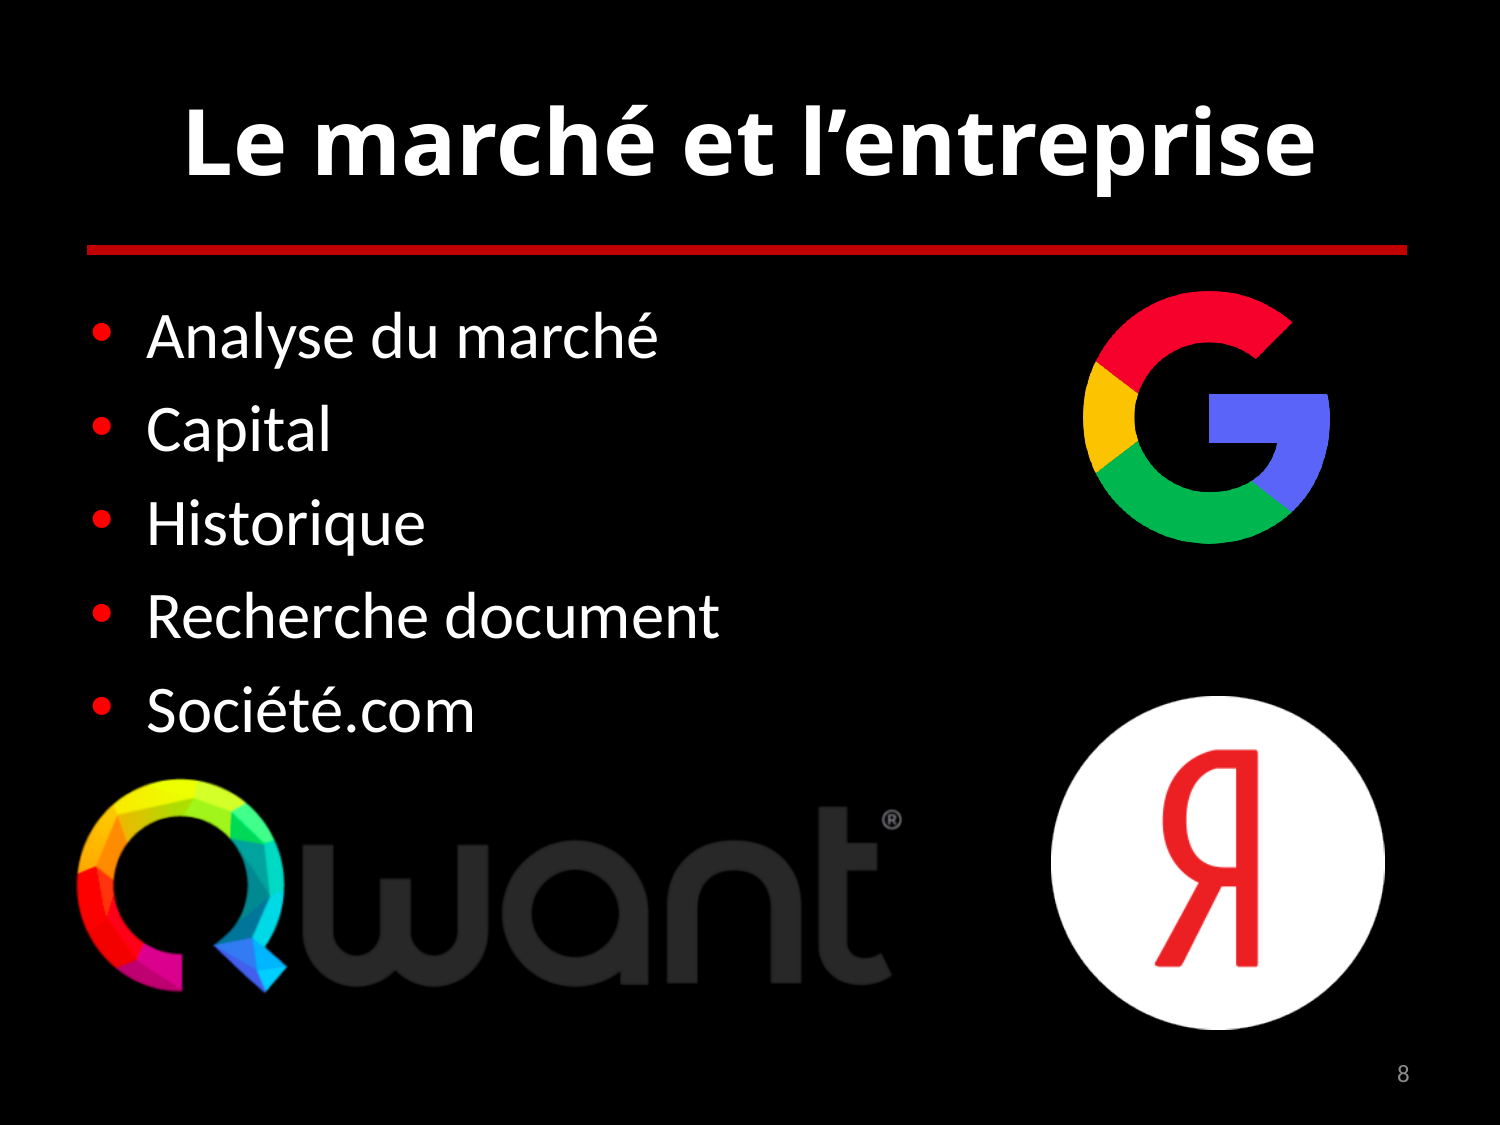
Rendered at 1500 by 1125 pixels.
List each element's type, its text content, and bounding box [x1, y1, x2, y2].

picture [0, 279, 1385, 1125]
list Analyse du marché Capital Historique Recherche document Société.com [75, 190, 1425, 934]
title Le marché et l’entreprise [75, 45, 1425, 190]
slide_number <numéro> [1241, 1042, 1425, 1103]
